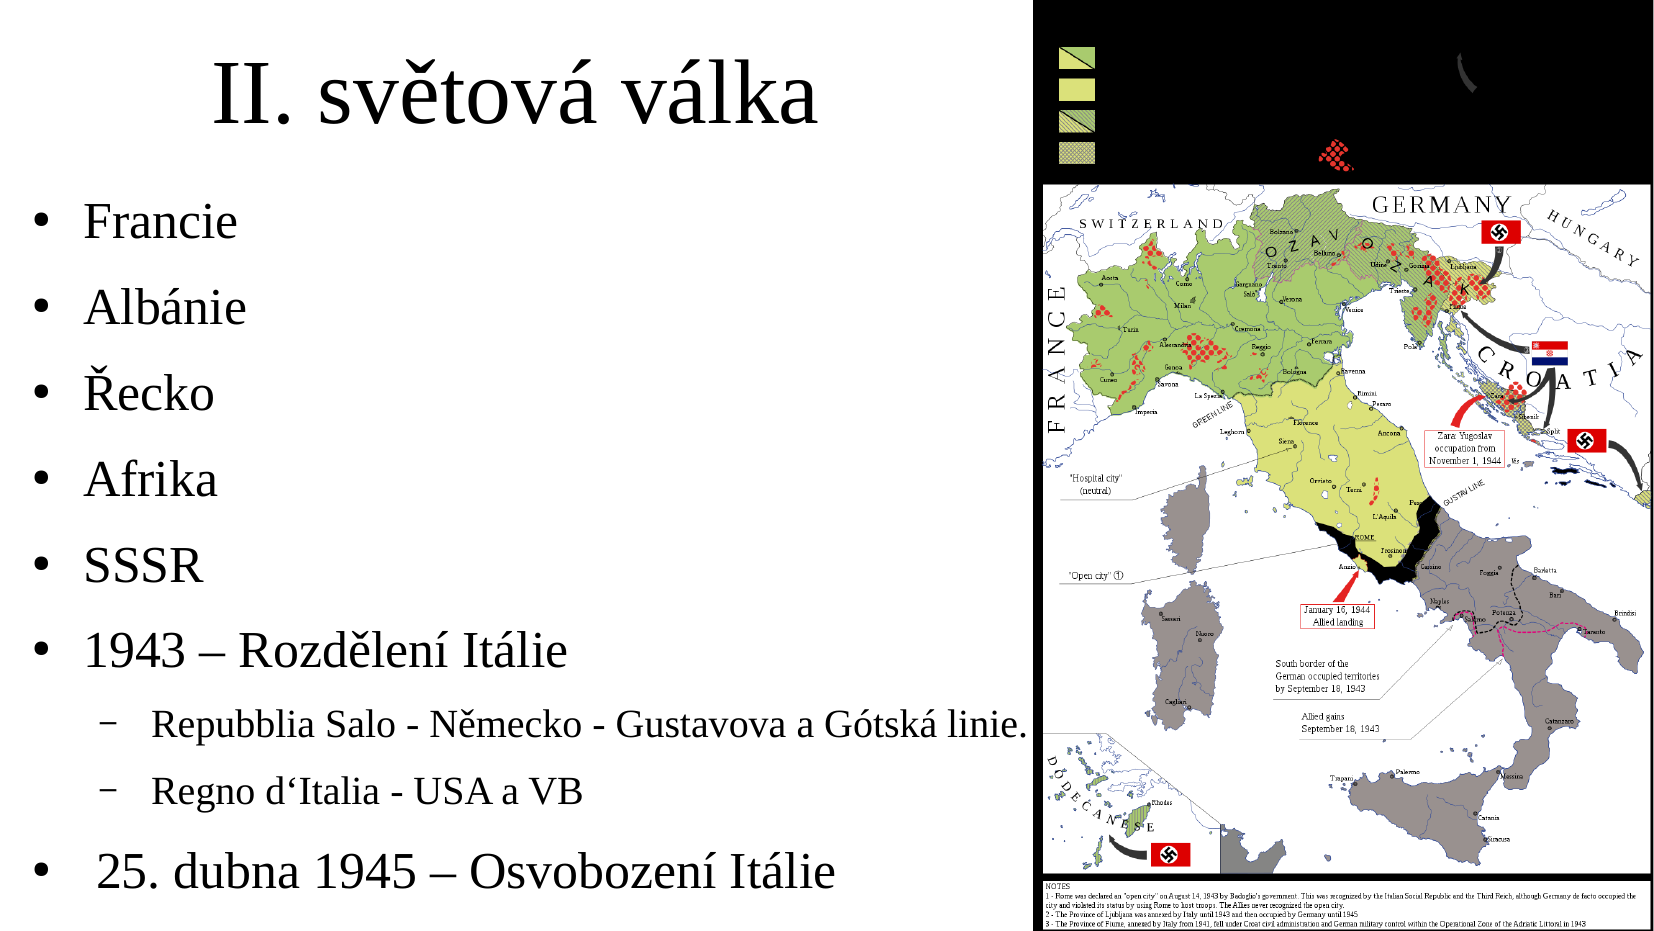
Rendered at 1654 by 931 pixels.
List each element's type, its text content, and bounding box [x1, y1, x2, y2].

list Francie Albánie Řecko Afrika SSSR 1943 – Rozdělení Itálie Repubblia Salo - Německo - Gustavova a Gótská linie. Regno d‘Italia - USA a VB 25. dubna 1945 – Osvobození Itálie [15, 192, 1033, 916]
picture [1033, 0, 1654, 931]
title II. světová válka [11, 15, 1021, 171]
